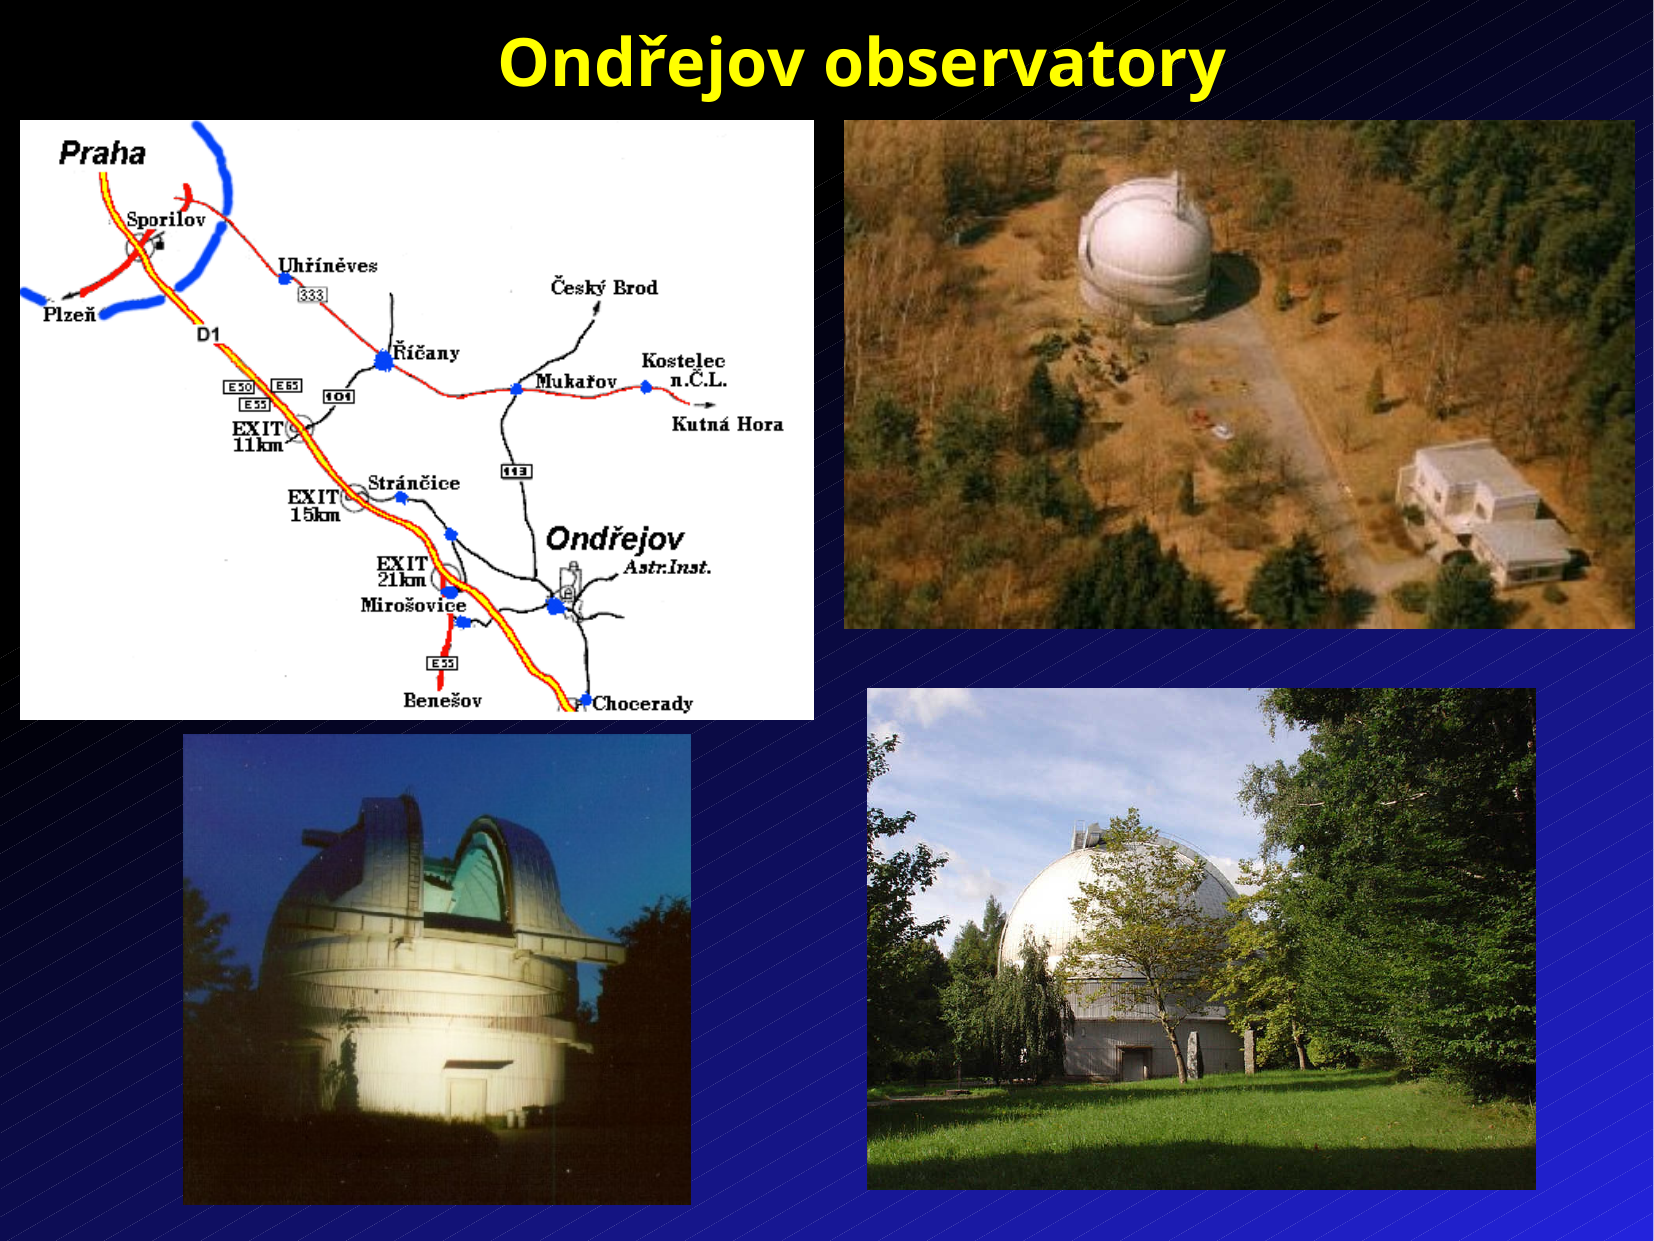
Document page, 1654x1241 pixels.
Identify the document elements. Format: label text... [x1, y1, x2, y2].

picture [844, 120, 1635, 629]
picture [20, 120, 814, 720]
picture [867, 688, 1536, 1190]
picture [183, 734, 691, 1205]
title Ondřejov observatory [118, 0, 1607, 121]
